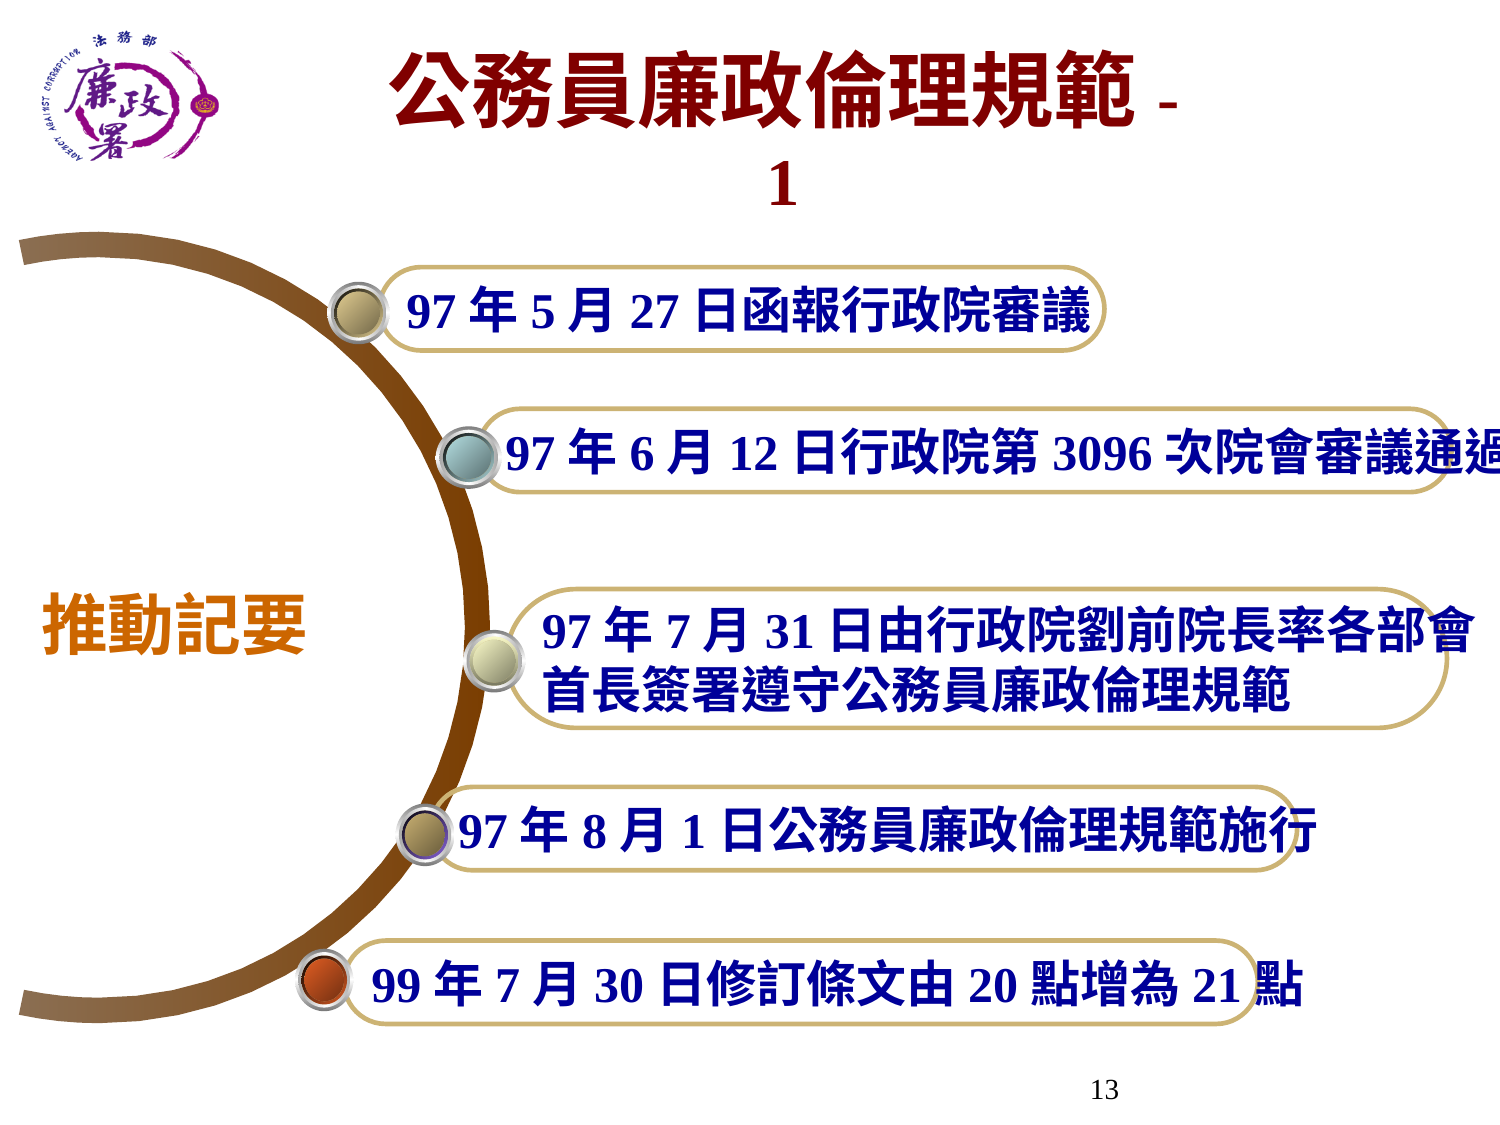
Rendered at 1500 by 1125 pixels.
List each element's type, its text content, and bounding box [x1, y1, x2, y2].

text_box [1074, 1037, 1388, 1113]
text_box 97年7月31日由行政院劉前院長率各部會 首長簽署遵守公務員廉政倫理規範 [510, 589, 1447, 728]
text_box 97年8月1日公務員廉政倫理規範施行 [437, 786, 1298, 871]
text_box 推動記要 [12, 575, 337, 671]
text_box 97年6月12日行政院第3096次院會審議通過 [484, 408, 1451, 493]
text_box 97年5月27日函報行政院審議 [382, 267, 1105, 351]
text_box 99年7月30日修訂條文由20點增為21點 [348, 940, 1258, 1024]
text_box [18, 231, 526, 1024]
text_box 公務員廉政倫理規範-1 [366, 31, 1202, 226]
